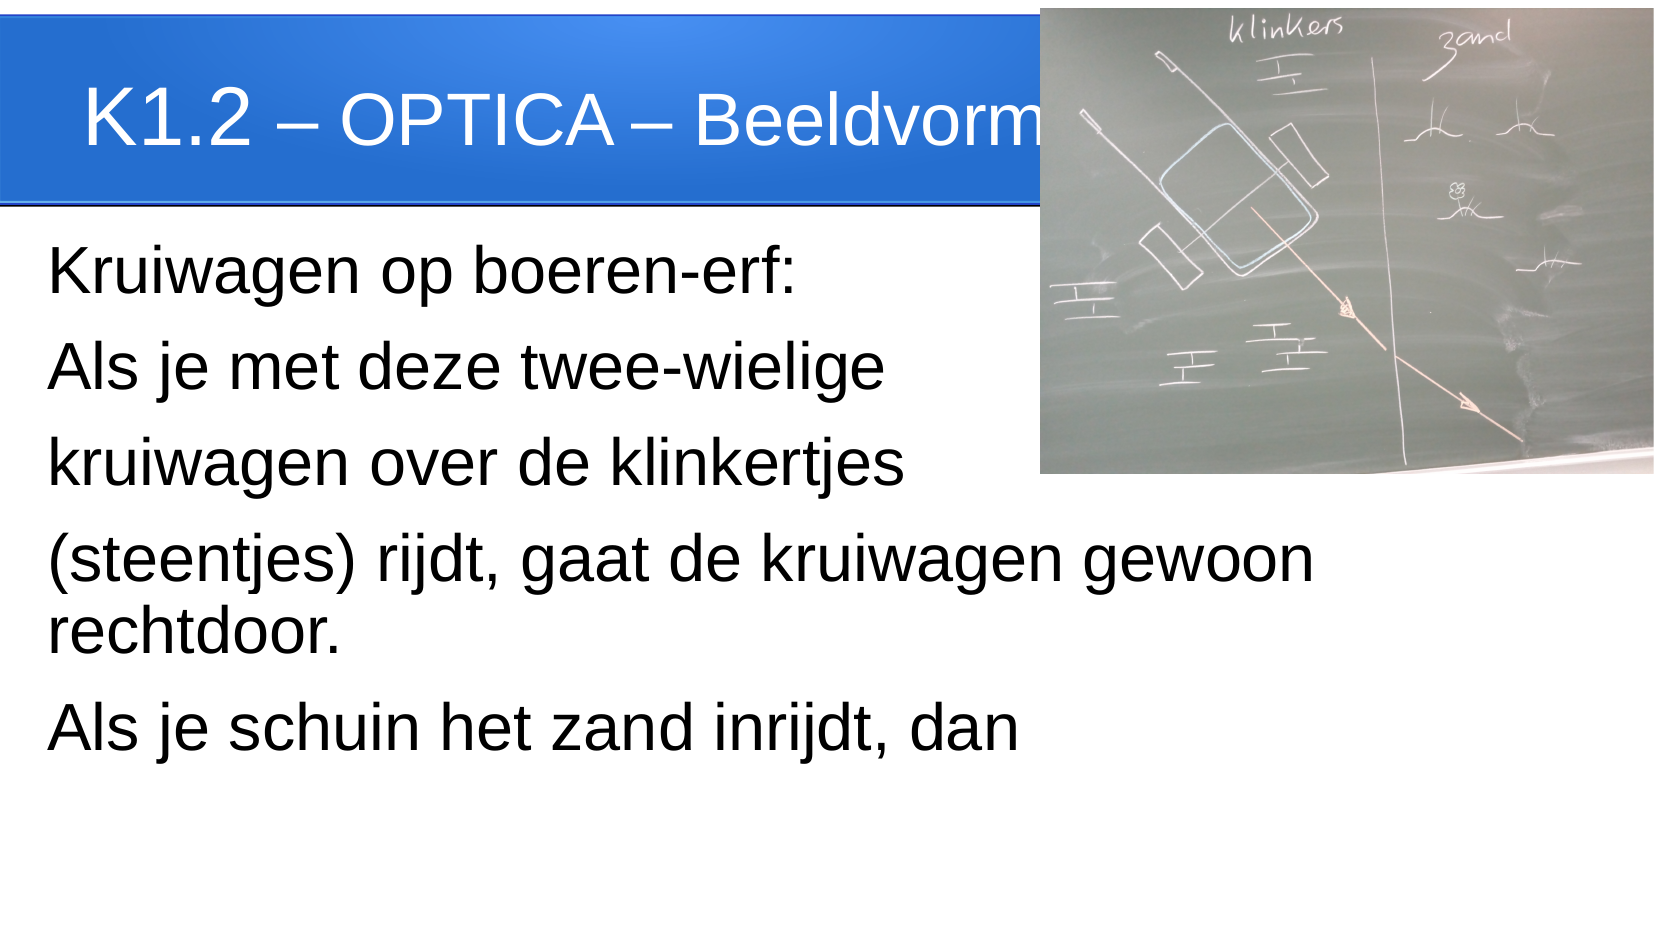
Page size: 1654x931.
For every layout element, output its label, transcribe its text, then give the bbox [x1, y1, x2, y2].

subtitle Kruiwagen op boeren-erf: Als je met deze twee-wielige kruiwagen over de klinkertjes (steentjes) rijdt, gaat de kruiwagen gewoon rechtdoor. Als je schuin het zand inrijdt, dan [47, 236, 1607, 922]
picture [1040, 8, 1654, 474]
title K1.2 – OPTICA – Beeldvorming [82, 35, 1040, 189]
